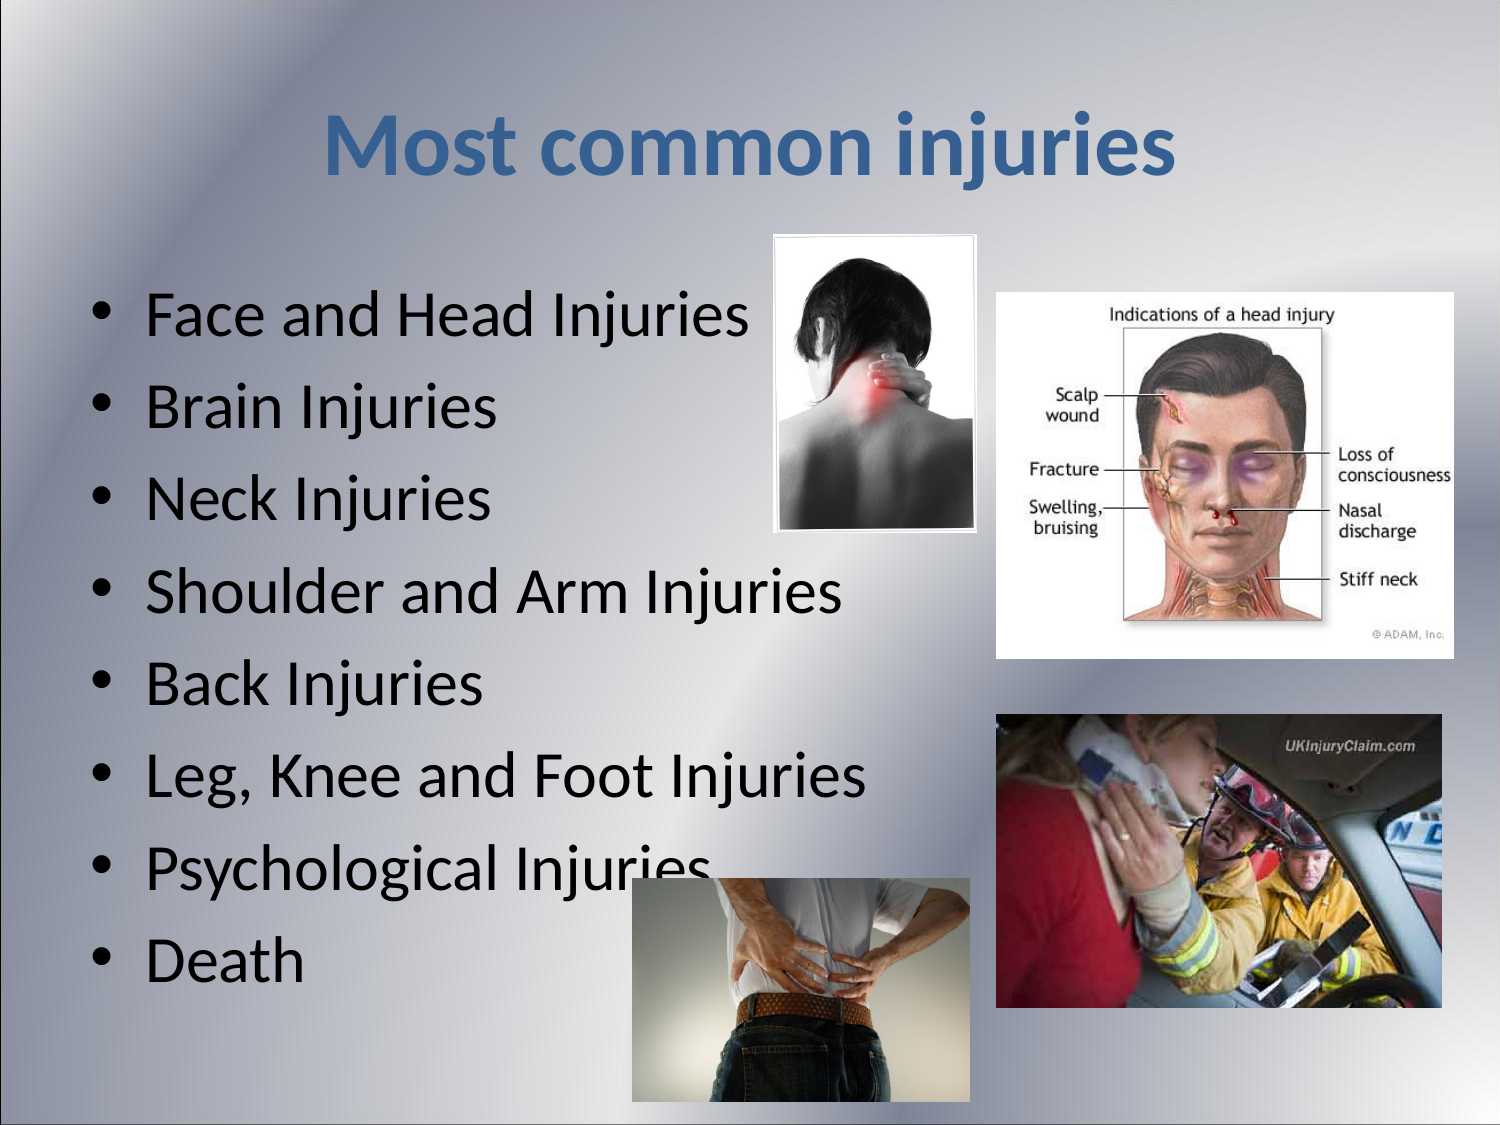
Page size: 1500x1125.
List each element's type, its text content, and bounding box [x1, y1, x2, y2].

picture [0, 0, 1500, 1125]
list Face and Head Injuries Brain Injuries Neck Injuries Shoulder and Arm Injuries Back Injuries Leg, Knee and Foot Injuries Psychological Injuries Death [75, 262, 1425, 1005]
title Most common injuries [75, 45, 1425, 233]
